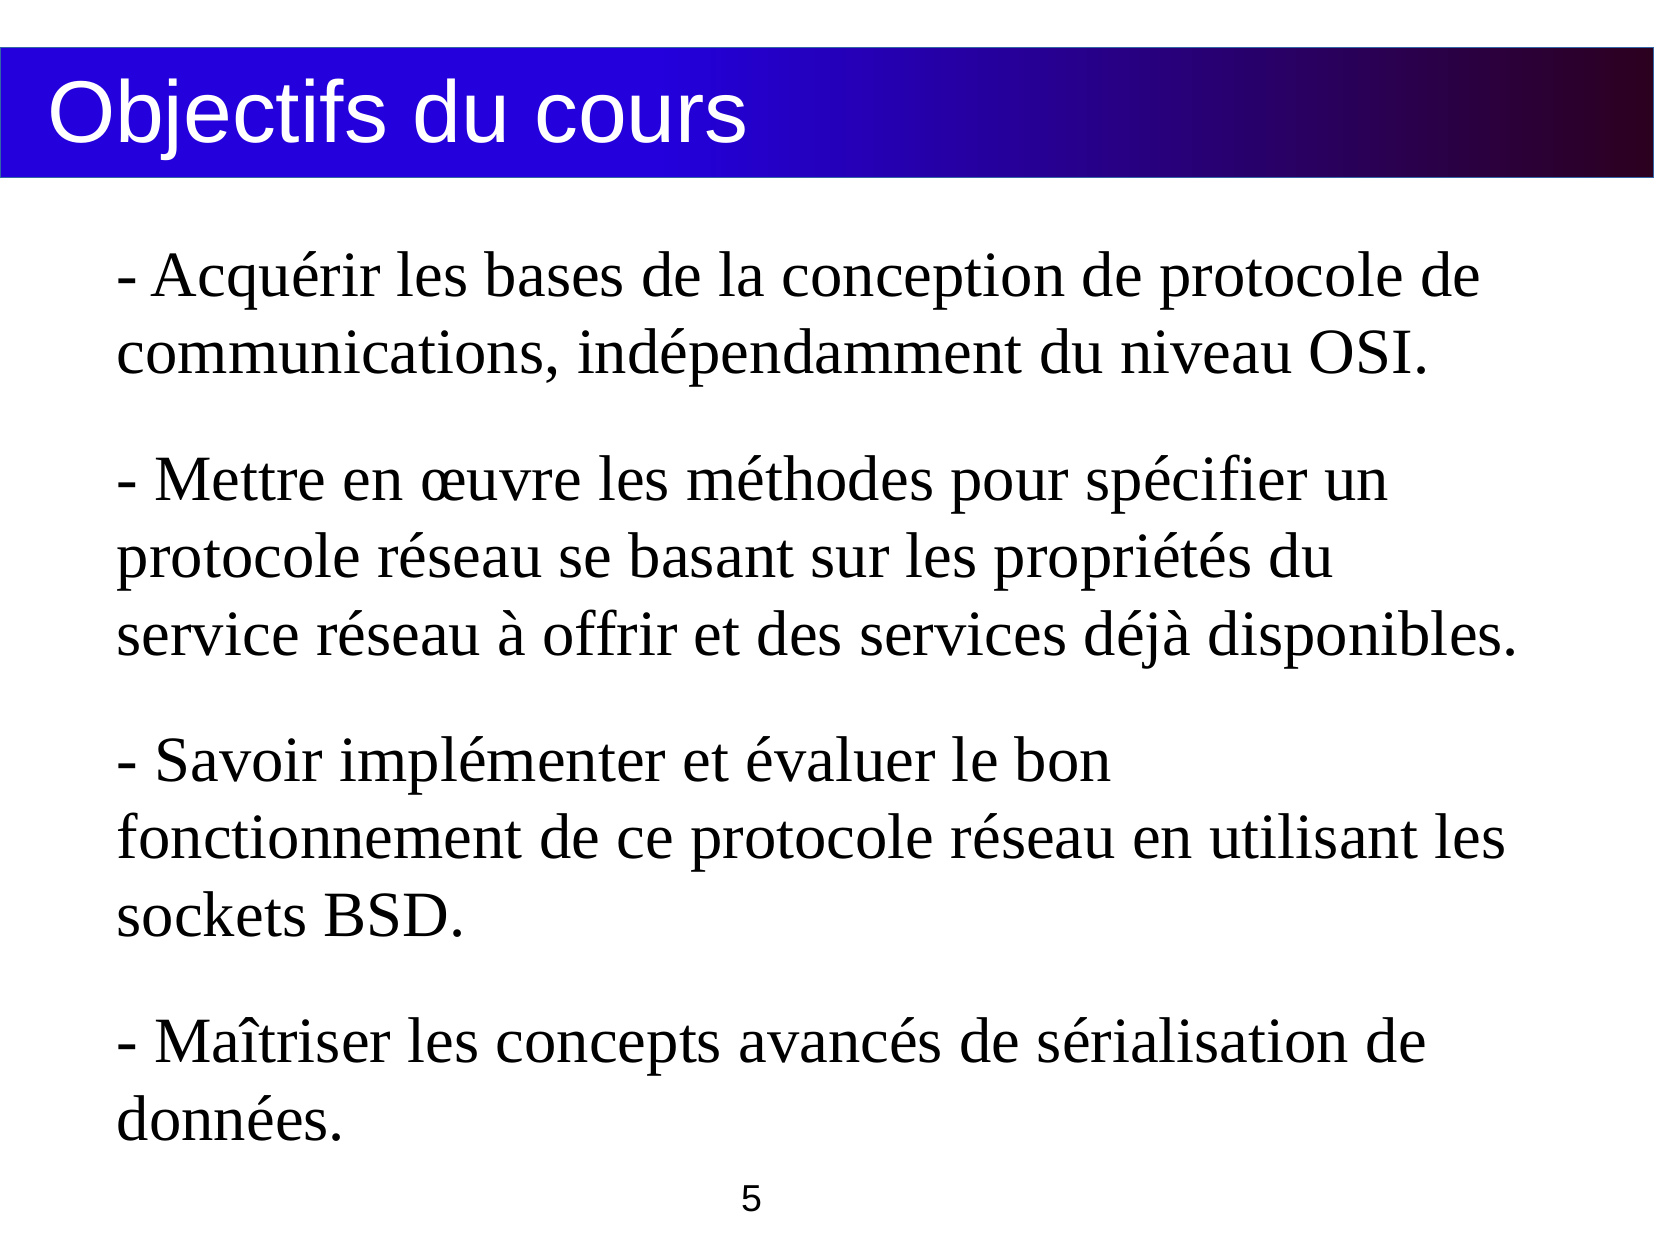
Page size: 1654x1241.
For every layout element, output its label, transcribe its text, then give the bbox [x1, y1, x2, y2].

list - Acquérir les bases de la conception de protocole de communications, indépendamment du niveau OSI. - Mettre en œuvre les méthodes pour spécifier un protocole réseau se basant sur les propriétés du service réseau à offrir et des services déjà disponibles. - Savoir implémenter et évaluer le bon fonctionnement de ce protocole réseau en utilisant les sockets BSD. - Maîtriser les concepts avancés de sérialisation de données. [116, 231, 1528, 1240]
title Objectifs du cours [47, 6, 1477, 225]
